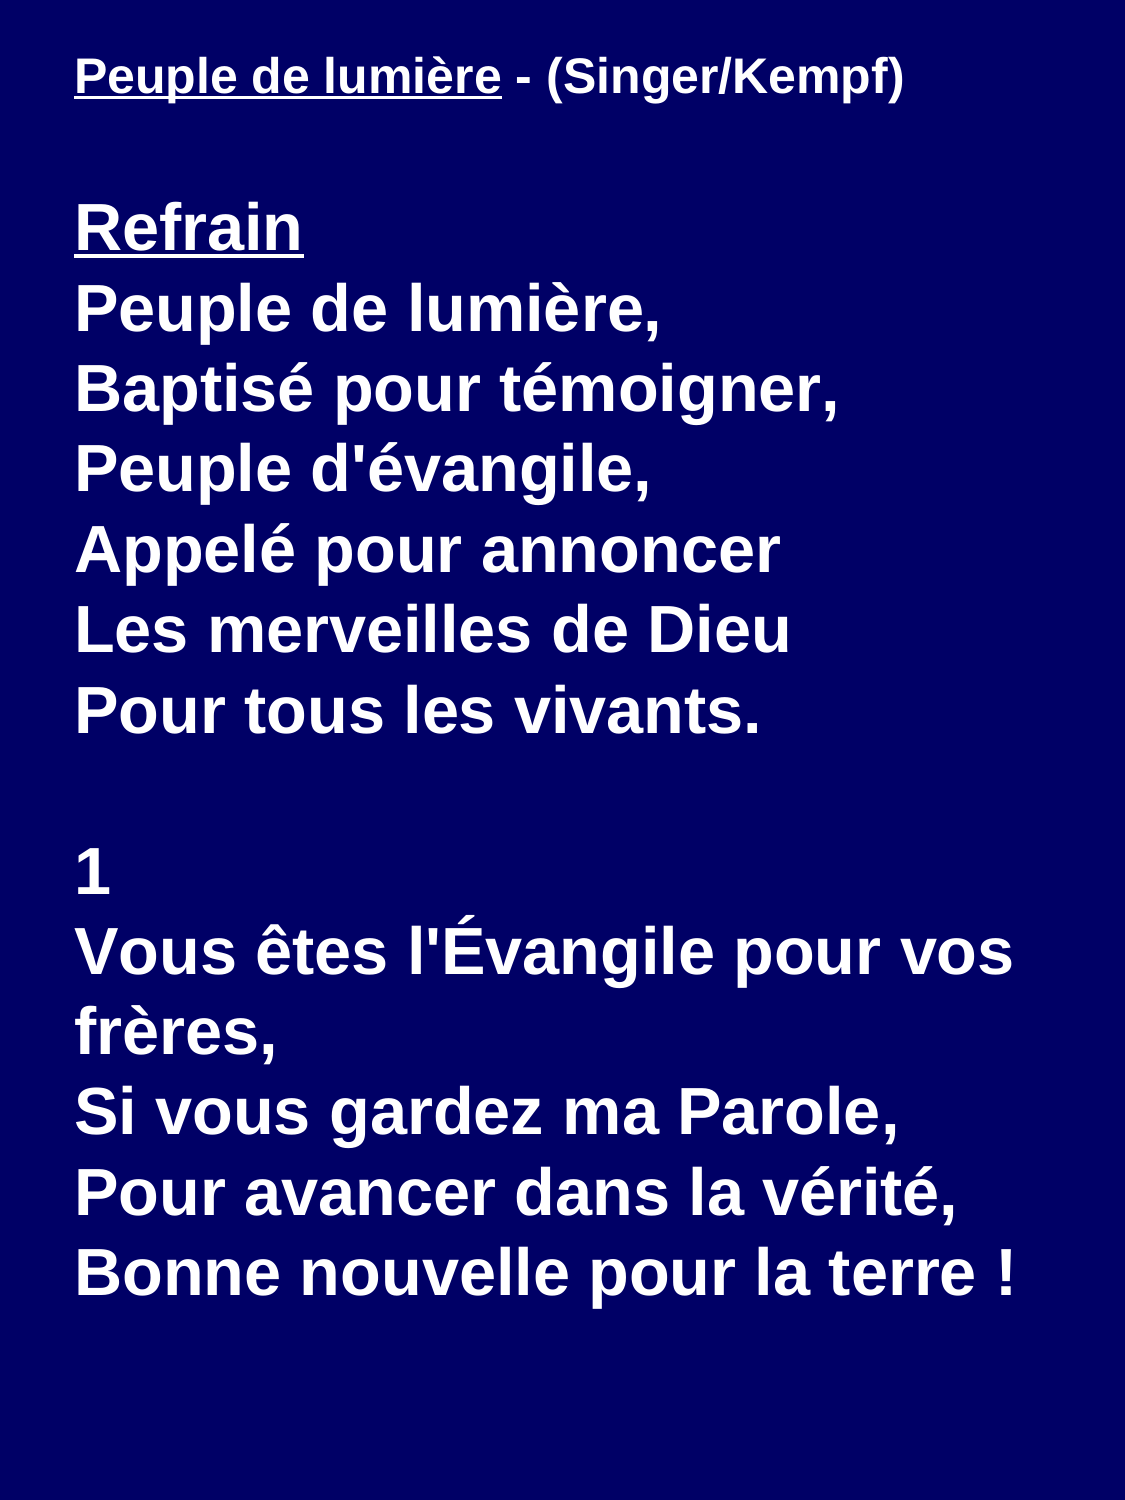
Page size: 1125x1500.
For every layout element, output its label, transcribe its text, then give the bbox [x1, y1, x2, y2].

text_box Peuple de lumière - (Singer/Kempf) Refrain Peuple de lumière, Baptisé pour témoigner, Peuple d'évangile, Appelé pour annoncer Les merveilles de Dieu Pour tous les vivants. 1 Vous êtes l'Évangile pour vos frères, Si vous gardez ma Parole, Pour avancer dans la vérité, Bonne nouvelle pour la terre ! [0, 35, 1099, 1500]
